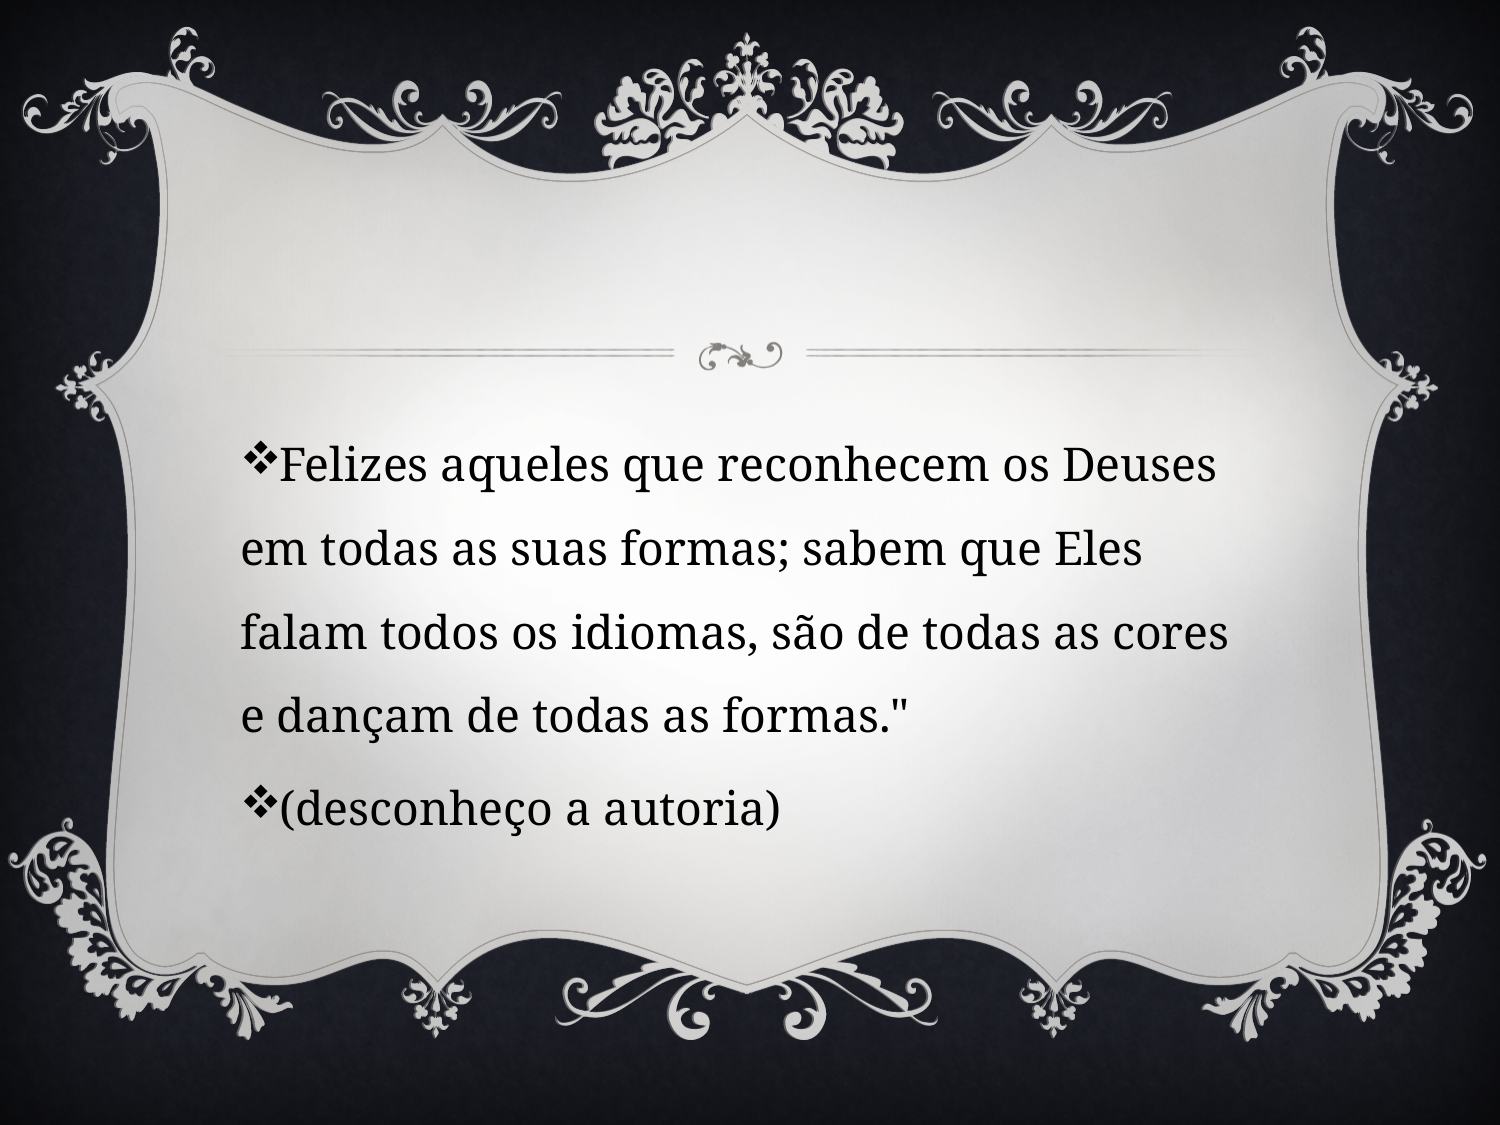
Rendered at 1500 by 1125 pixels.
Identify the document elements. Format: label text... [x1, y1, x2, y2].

list Felizes aqueles que reconhecem os Deuses em todas as suas formas; sabem que Eles falam todos os idiomas, são de todas as cores e dançam de todas as formas." (desconheço a autoria) [225, 399, 1275, 900]
picture [0, 0, 1500, 1125]
